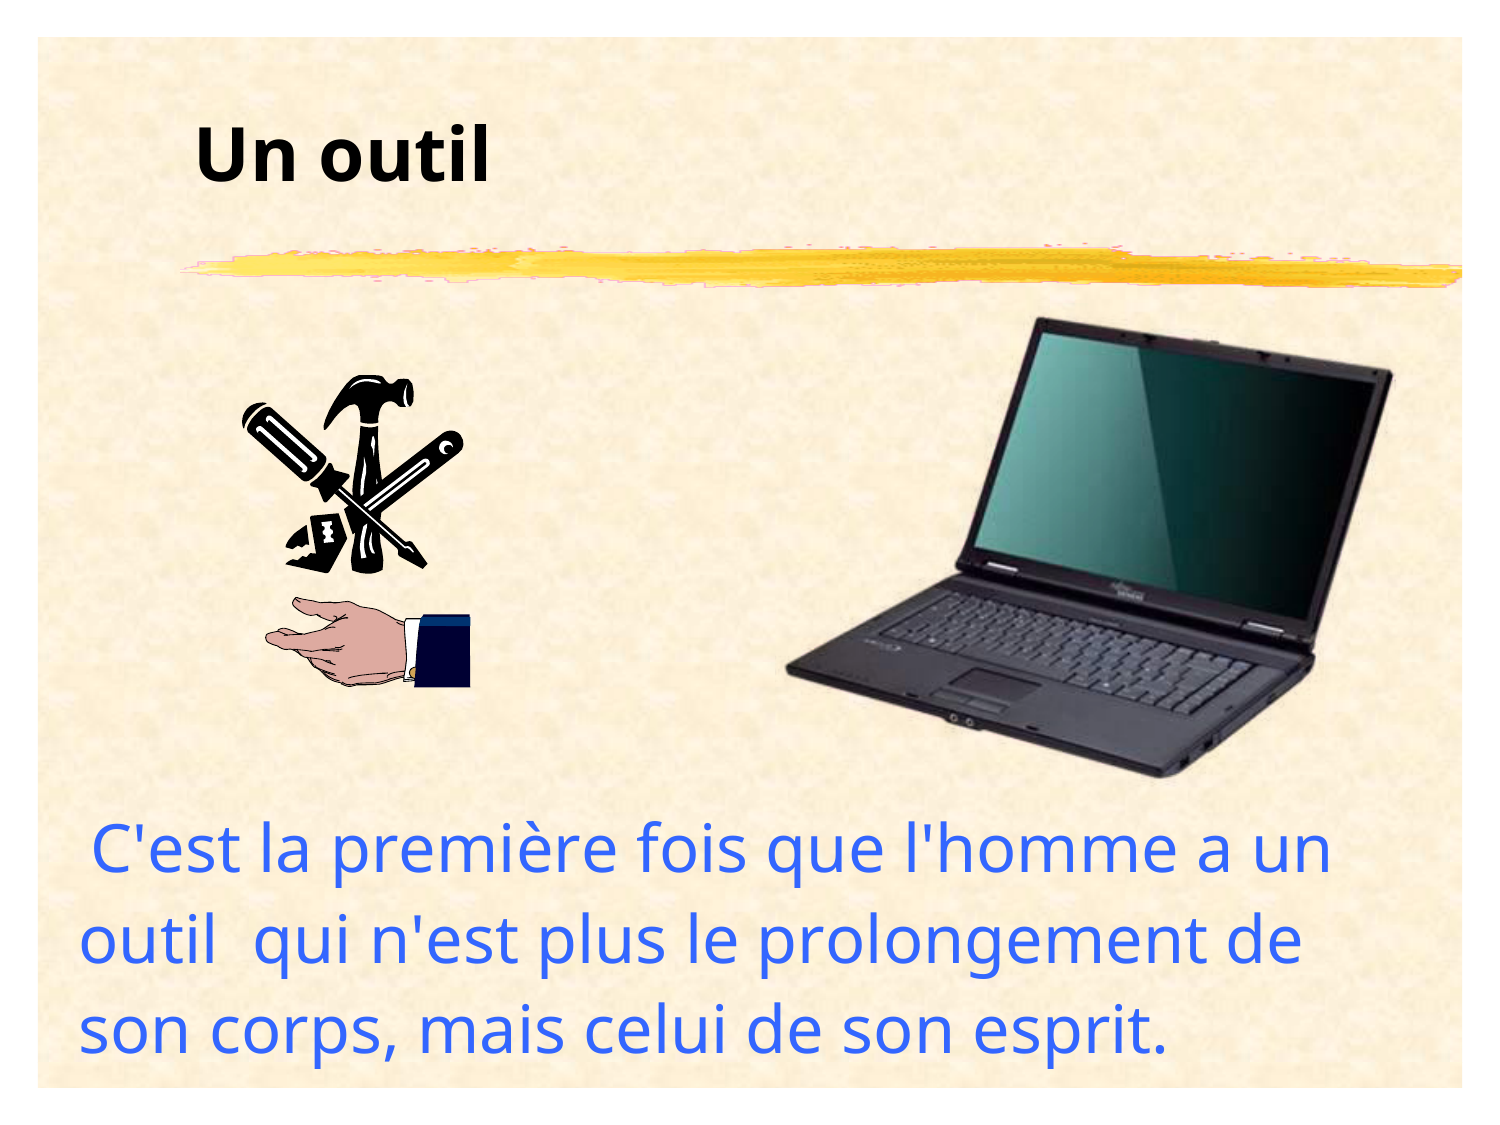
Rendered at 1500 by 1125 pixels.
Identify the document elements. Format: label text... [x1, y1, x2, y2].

title Un outil [178, 64, 1378, 240]
text_box C'est la première fois que l'homme a un outil qui n'est plus le prolongement de son corps, mais celui de son esprit. [63, 793, 1451, 1053]
picture [37, 37, 1463, 1088]
